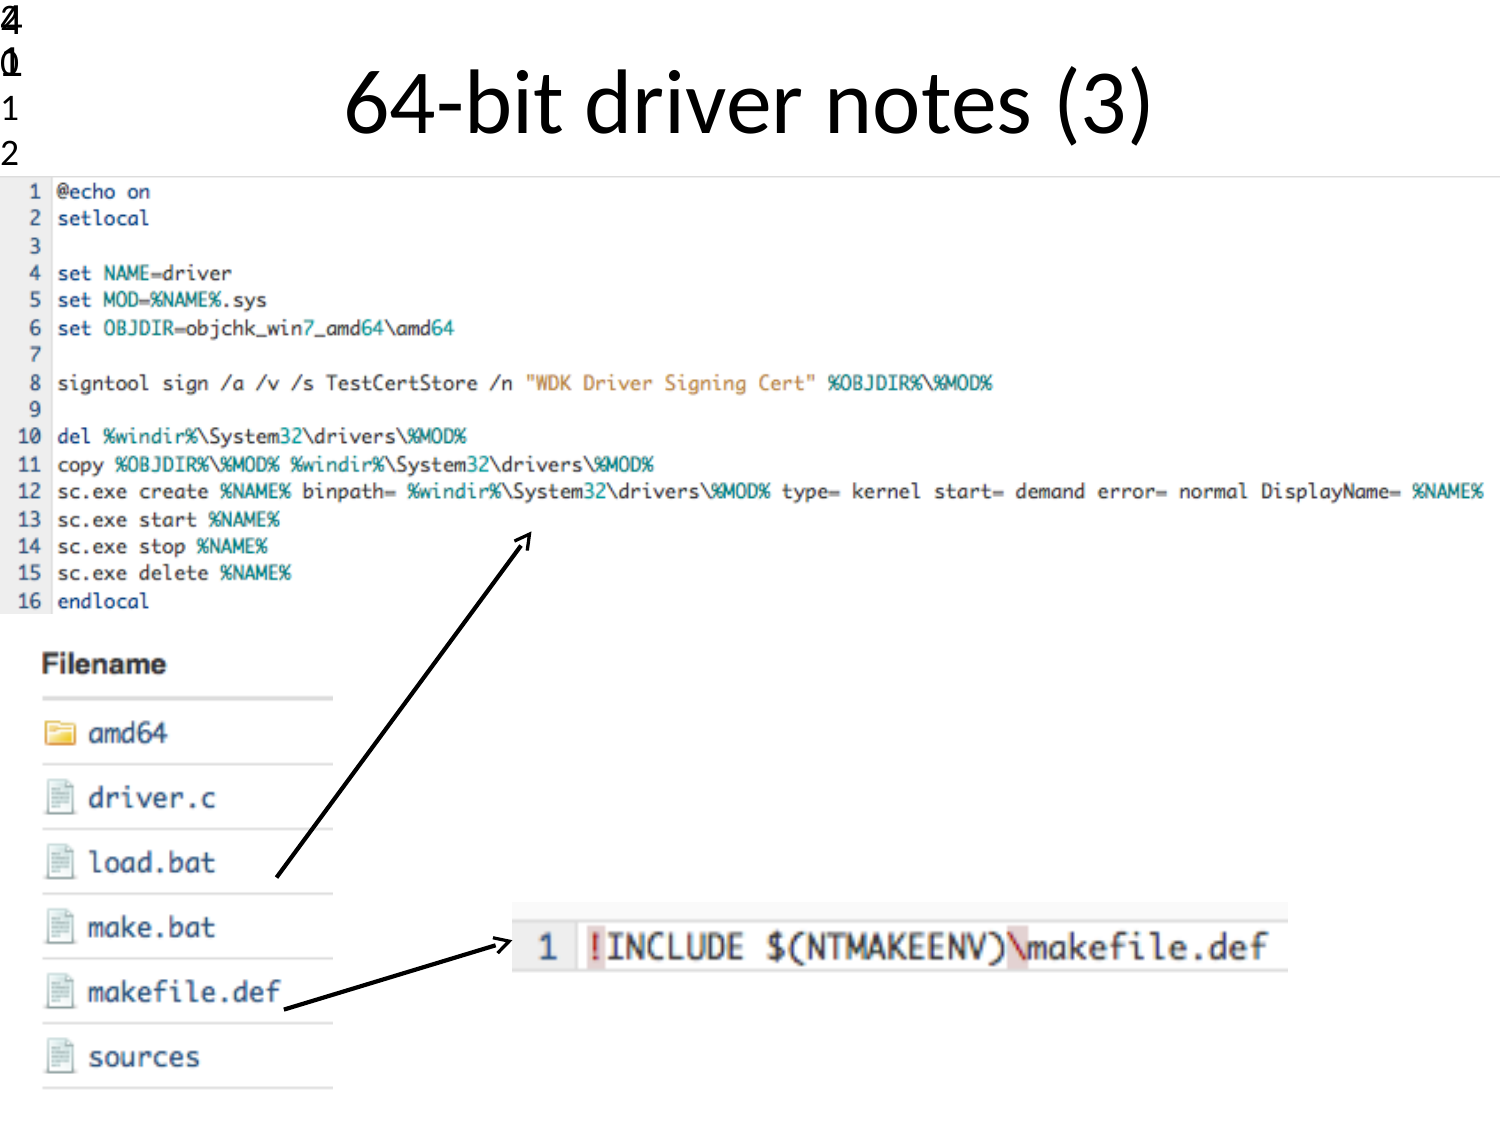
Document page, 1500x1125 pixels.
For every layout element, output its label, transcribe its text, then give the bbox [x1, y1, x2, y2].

picture [0, 176, 1500, 614]
title 64-bit driver notes (3) [75, 3, 1425, 176]
picture [512, 902, 1288, 979]
picture [32, 632, 333, 1103]
